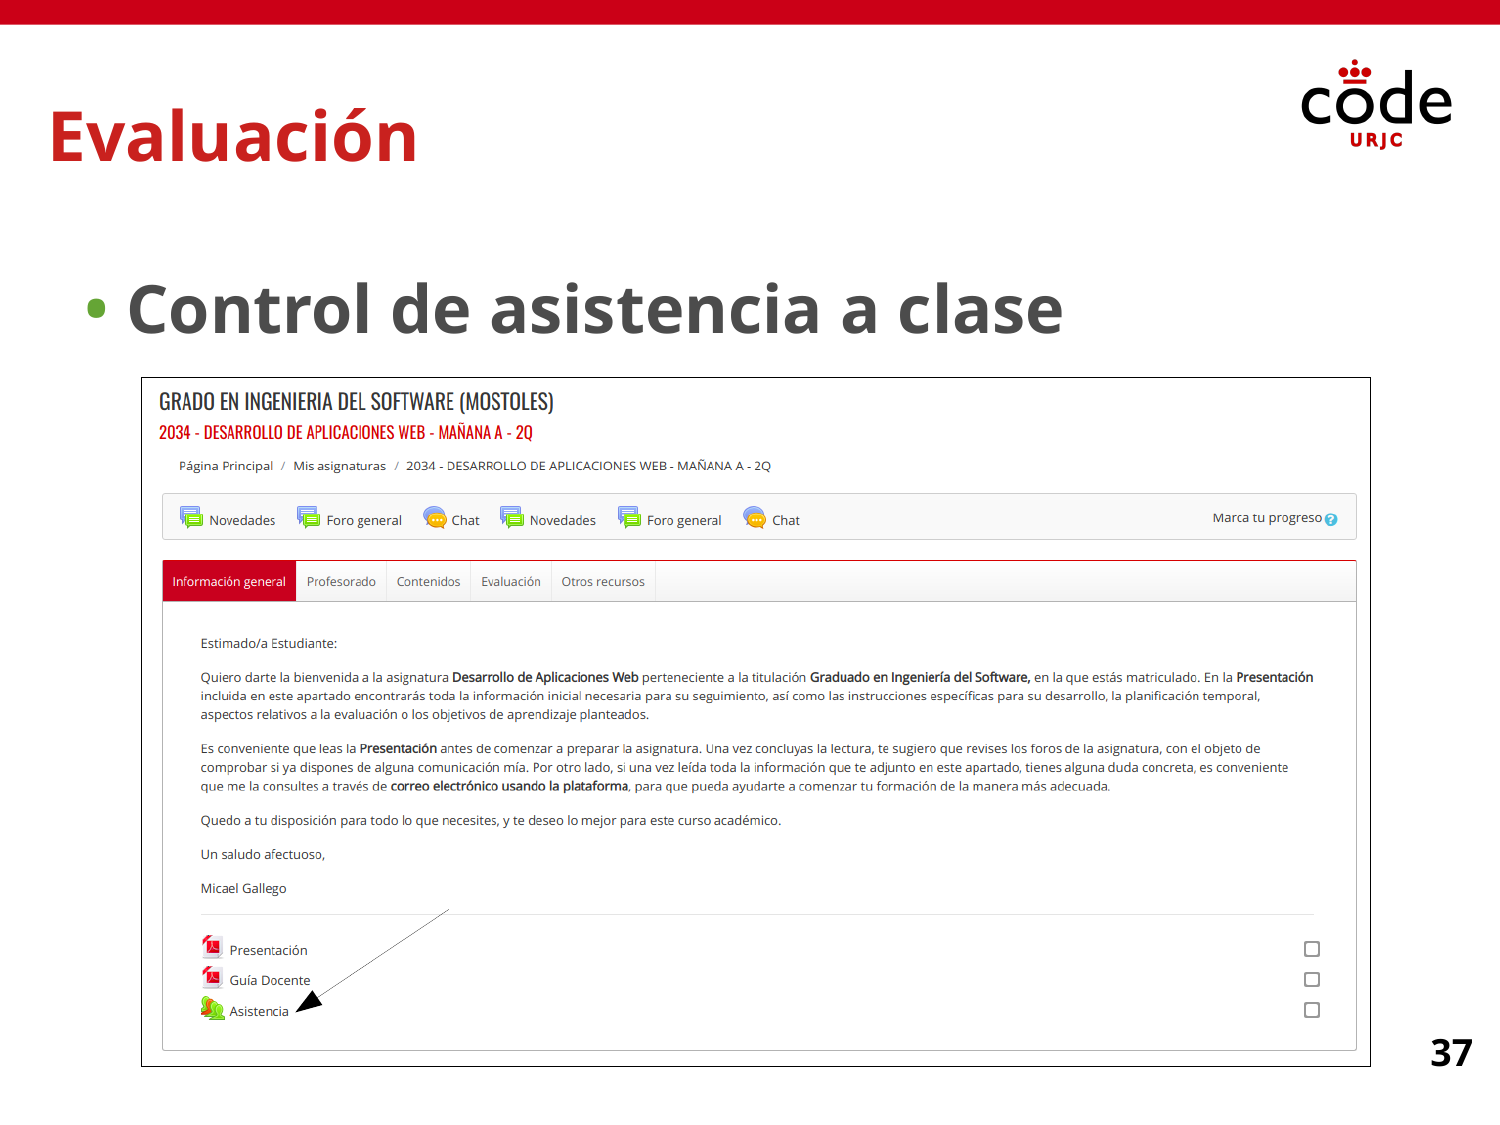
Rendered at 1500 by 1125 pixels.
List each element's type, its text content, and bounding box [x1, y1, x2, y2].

picture [141, 377, 1371, 1067]
list Control de asistencia a clase [51, 259, 1436, 1013]
picture [1284, 50, 1468, 161]
title Evaluación [32, 79, 1383, 189]
